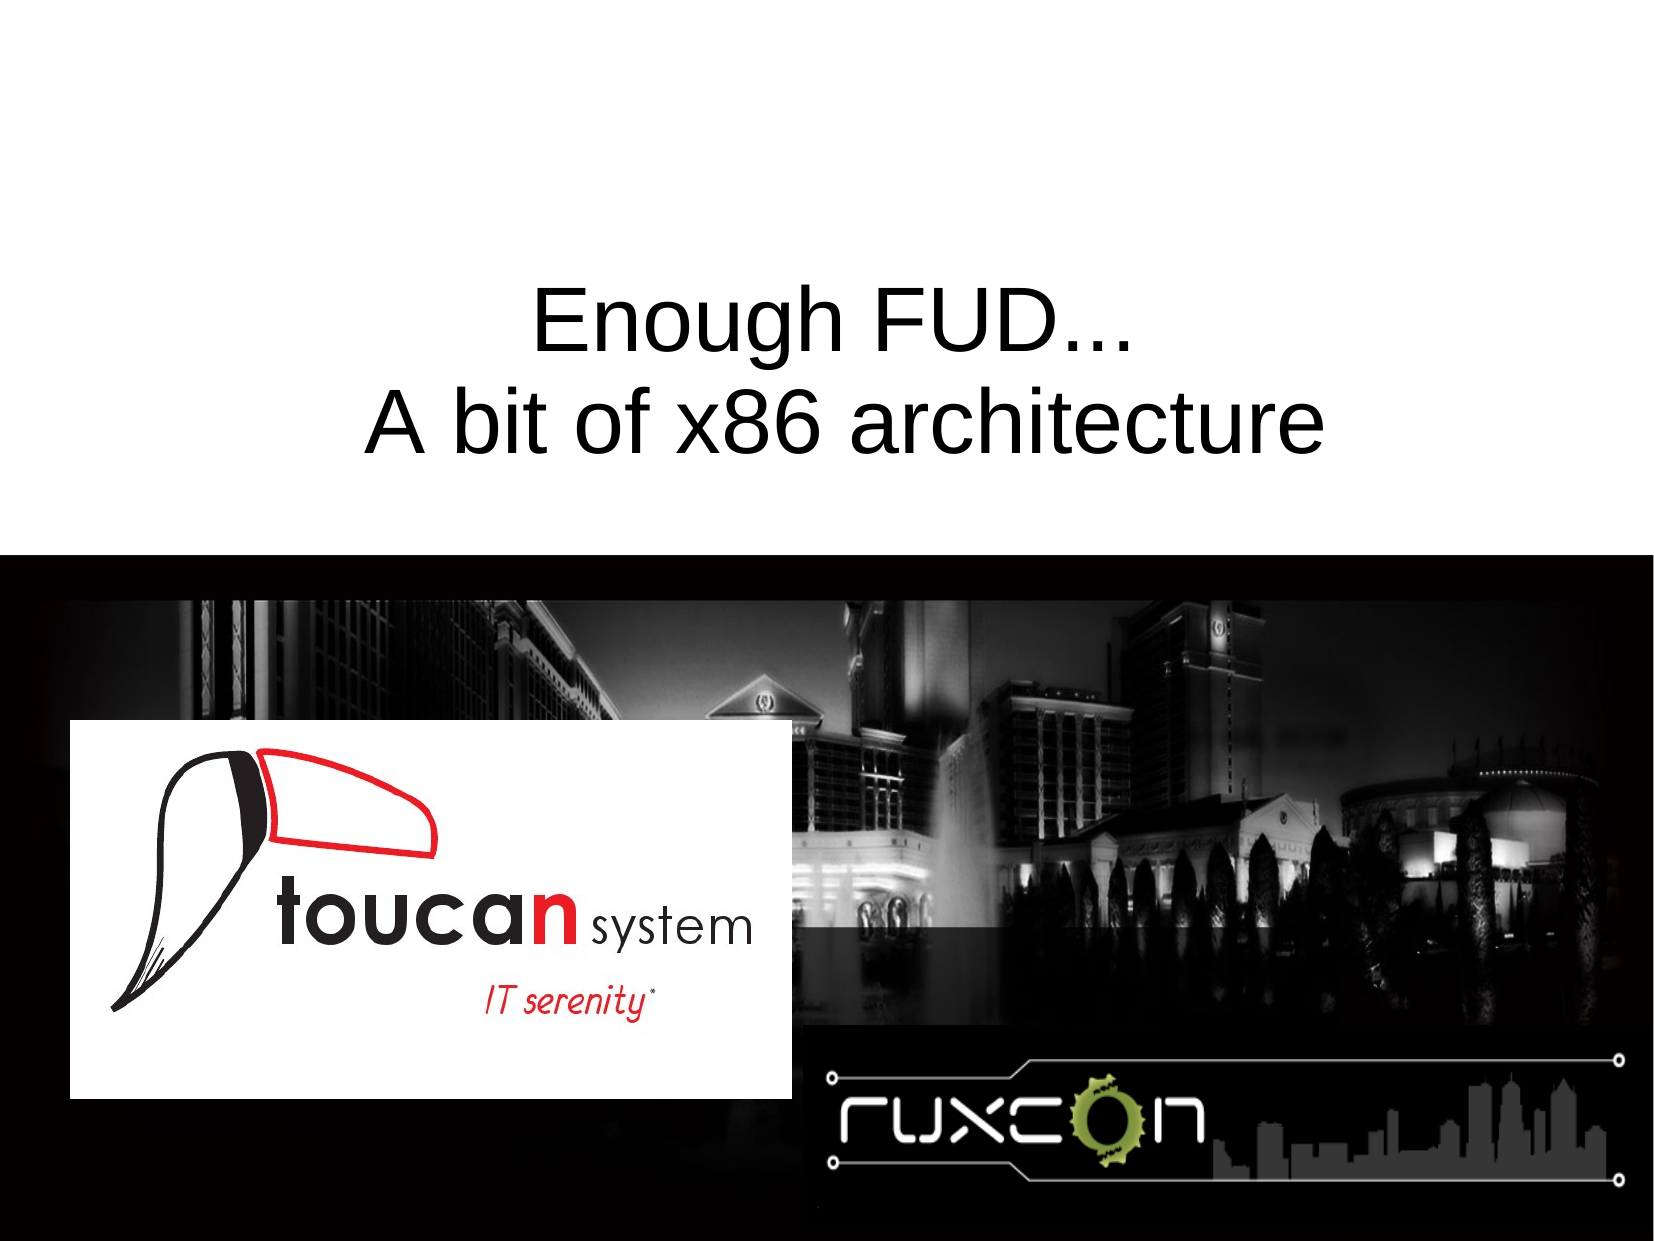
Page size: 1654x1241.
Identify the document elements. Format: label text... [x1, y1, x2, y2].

title Enough FUD... A bit of x86 architecture [89, 262, 1579, 474]
picture [0, 555, 1654, 1241]
